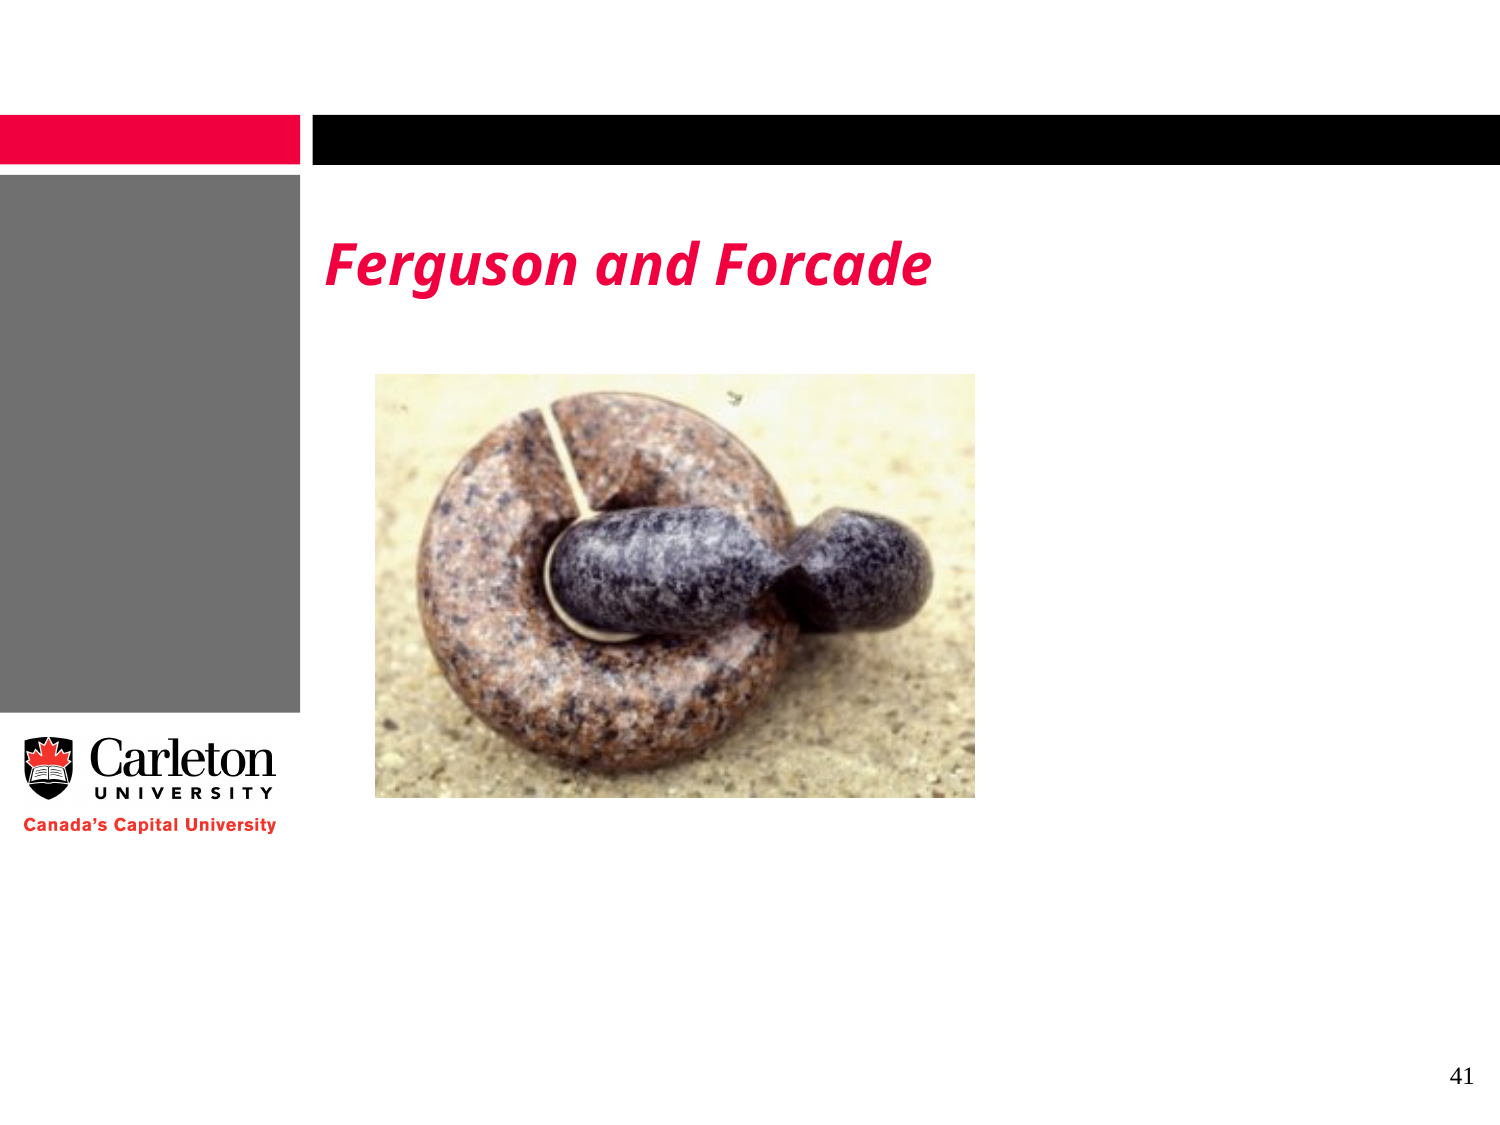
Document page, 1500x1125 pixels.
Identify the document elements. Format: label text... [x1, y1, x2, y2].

picture [375, 374, 975, 798]
title Ferguson and Forcade [324, 194, 1450, 331]
picture [24, 737, 276, 834]
